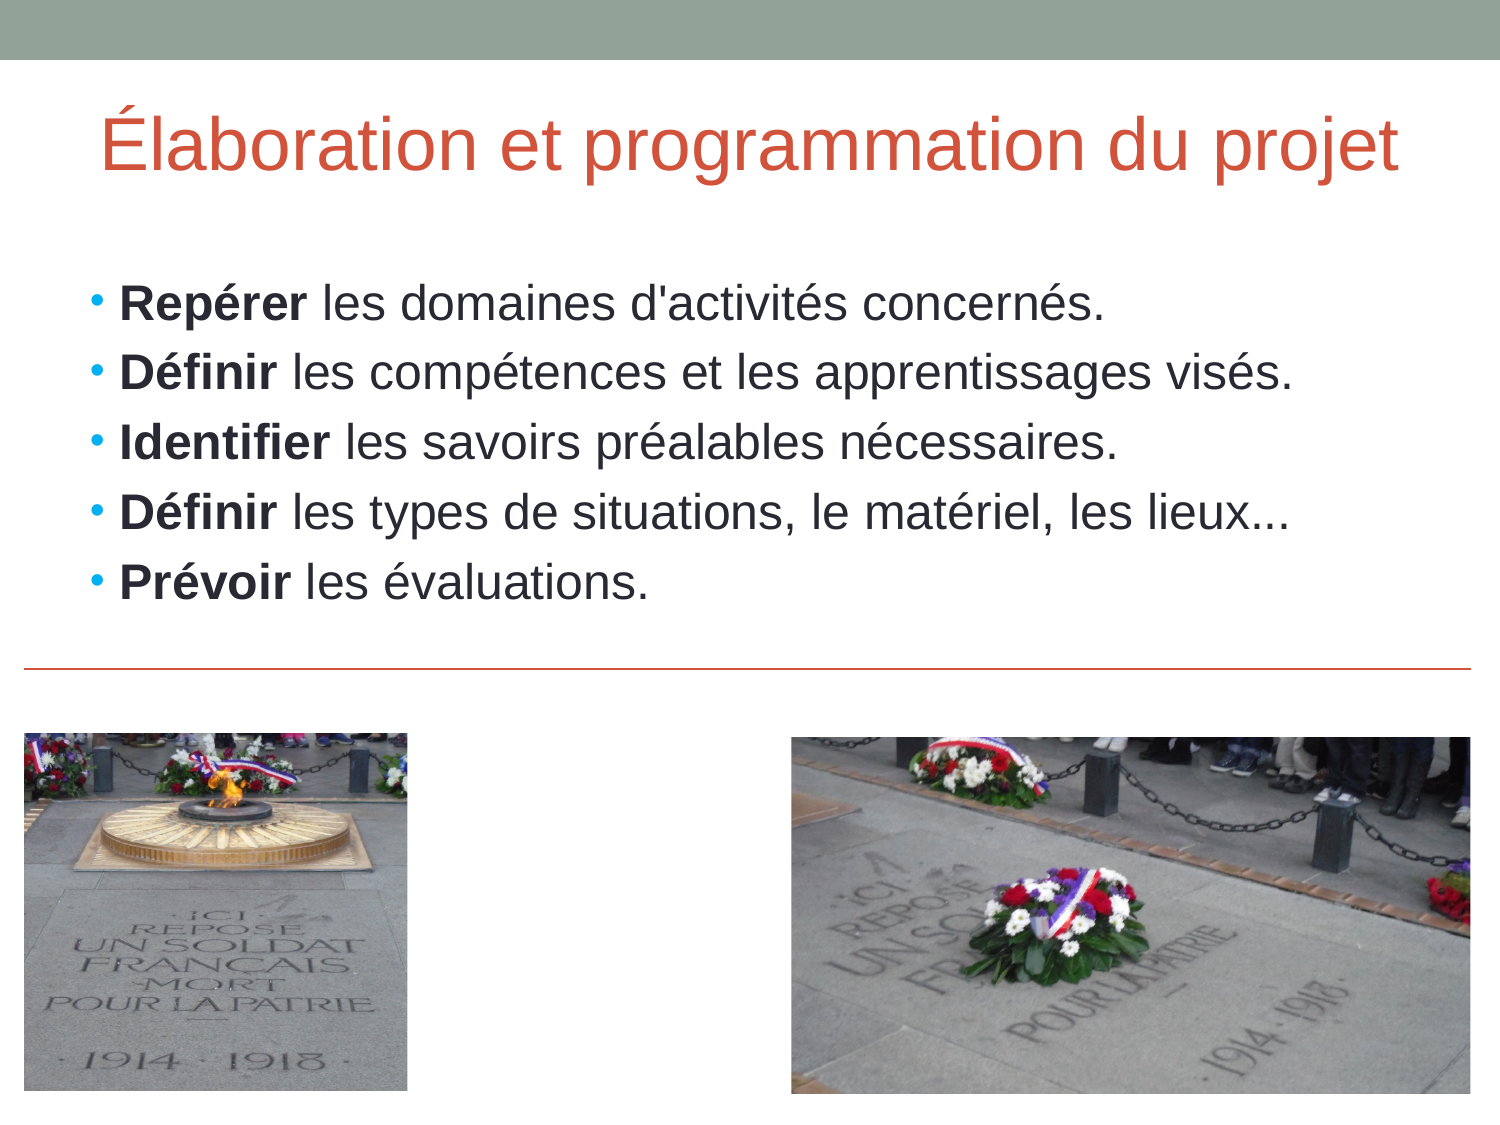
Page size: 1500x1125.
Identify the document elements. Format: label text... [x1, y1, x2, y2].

picture [24, 733, 408, 1091]
picture [791, 737, 1471, 1094]
title Élaboration et programmation du projet [75, 87, 1425, 250]
list Repérer les domaines d'activités concernés. Définir les compétences et les apprentissages visés. Identifier les savoirs préalables nécessaires. Définir les types de situations, le matériel, les lieux... Prévoir les évaluations. [75, 262, 1425, 668]
